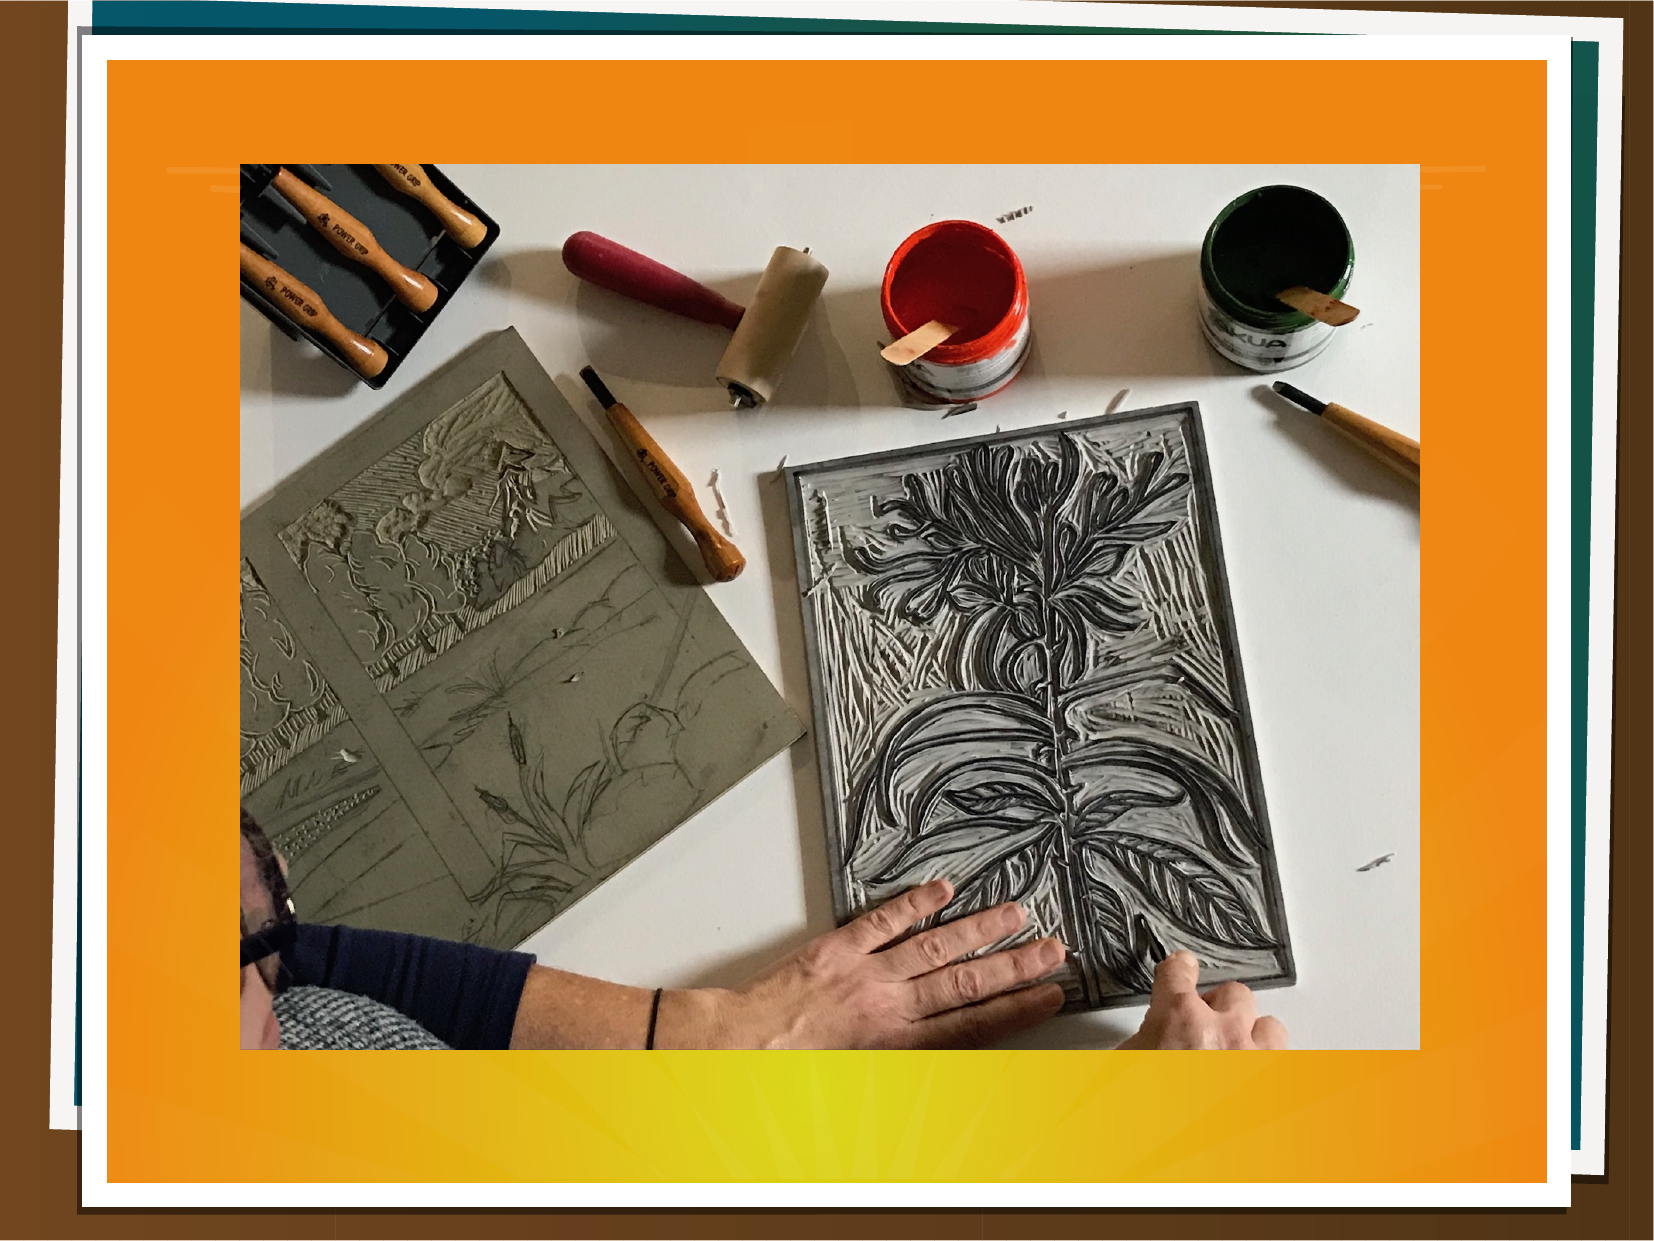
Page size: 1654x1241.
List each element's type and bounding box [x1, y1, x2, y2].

picture [240, 164, 1420, 1050]
